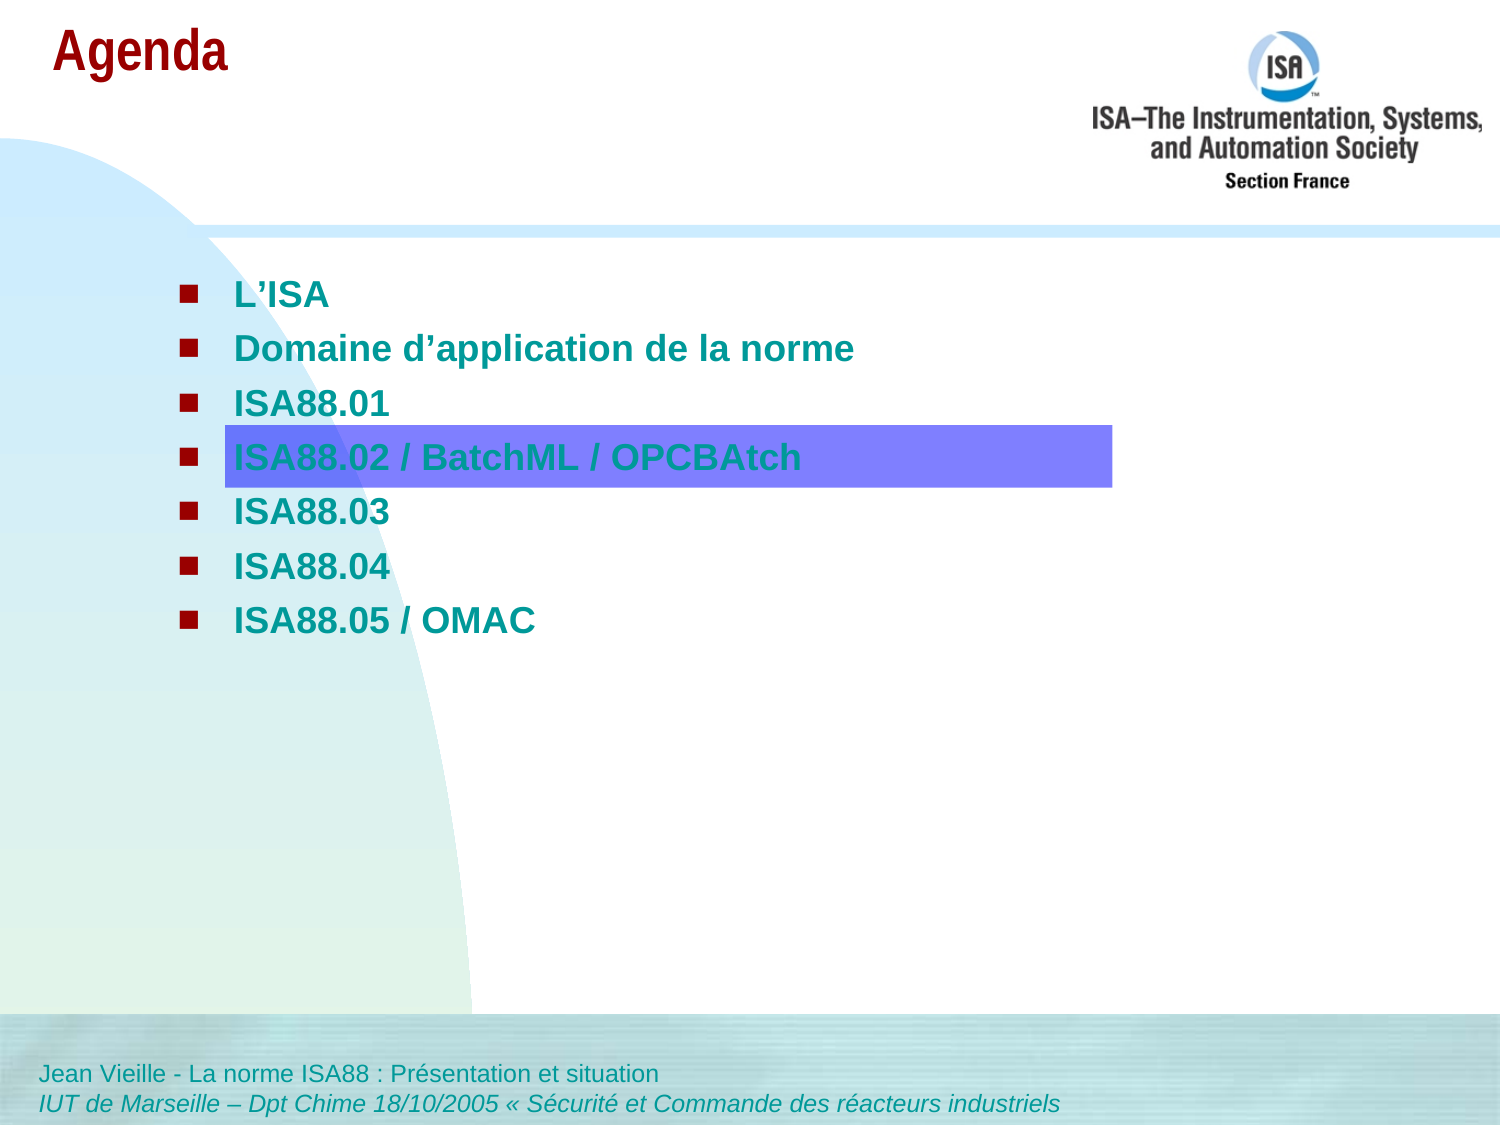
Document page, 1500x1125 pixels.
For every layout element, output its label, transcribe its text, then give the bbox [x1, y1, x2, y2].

picture [1092, 31, 1483, 194]
title Agenda [37, 12, 1088, 201]
picture [0, 1014, 1500, 1125]
list L’ISA Domaine d’application de la norme ISA88.01 ISA88.02 / BatchML / OPCBAtch ISA88.03 ISA88.04 ISA88.05 / OMAC [162, 262, 1453, 1000]
